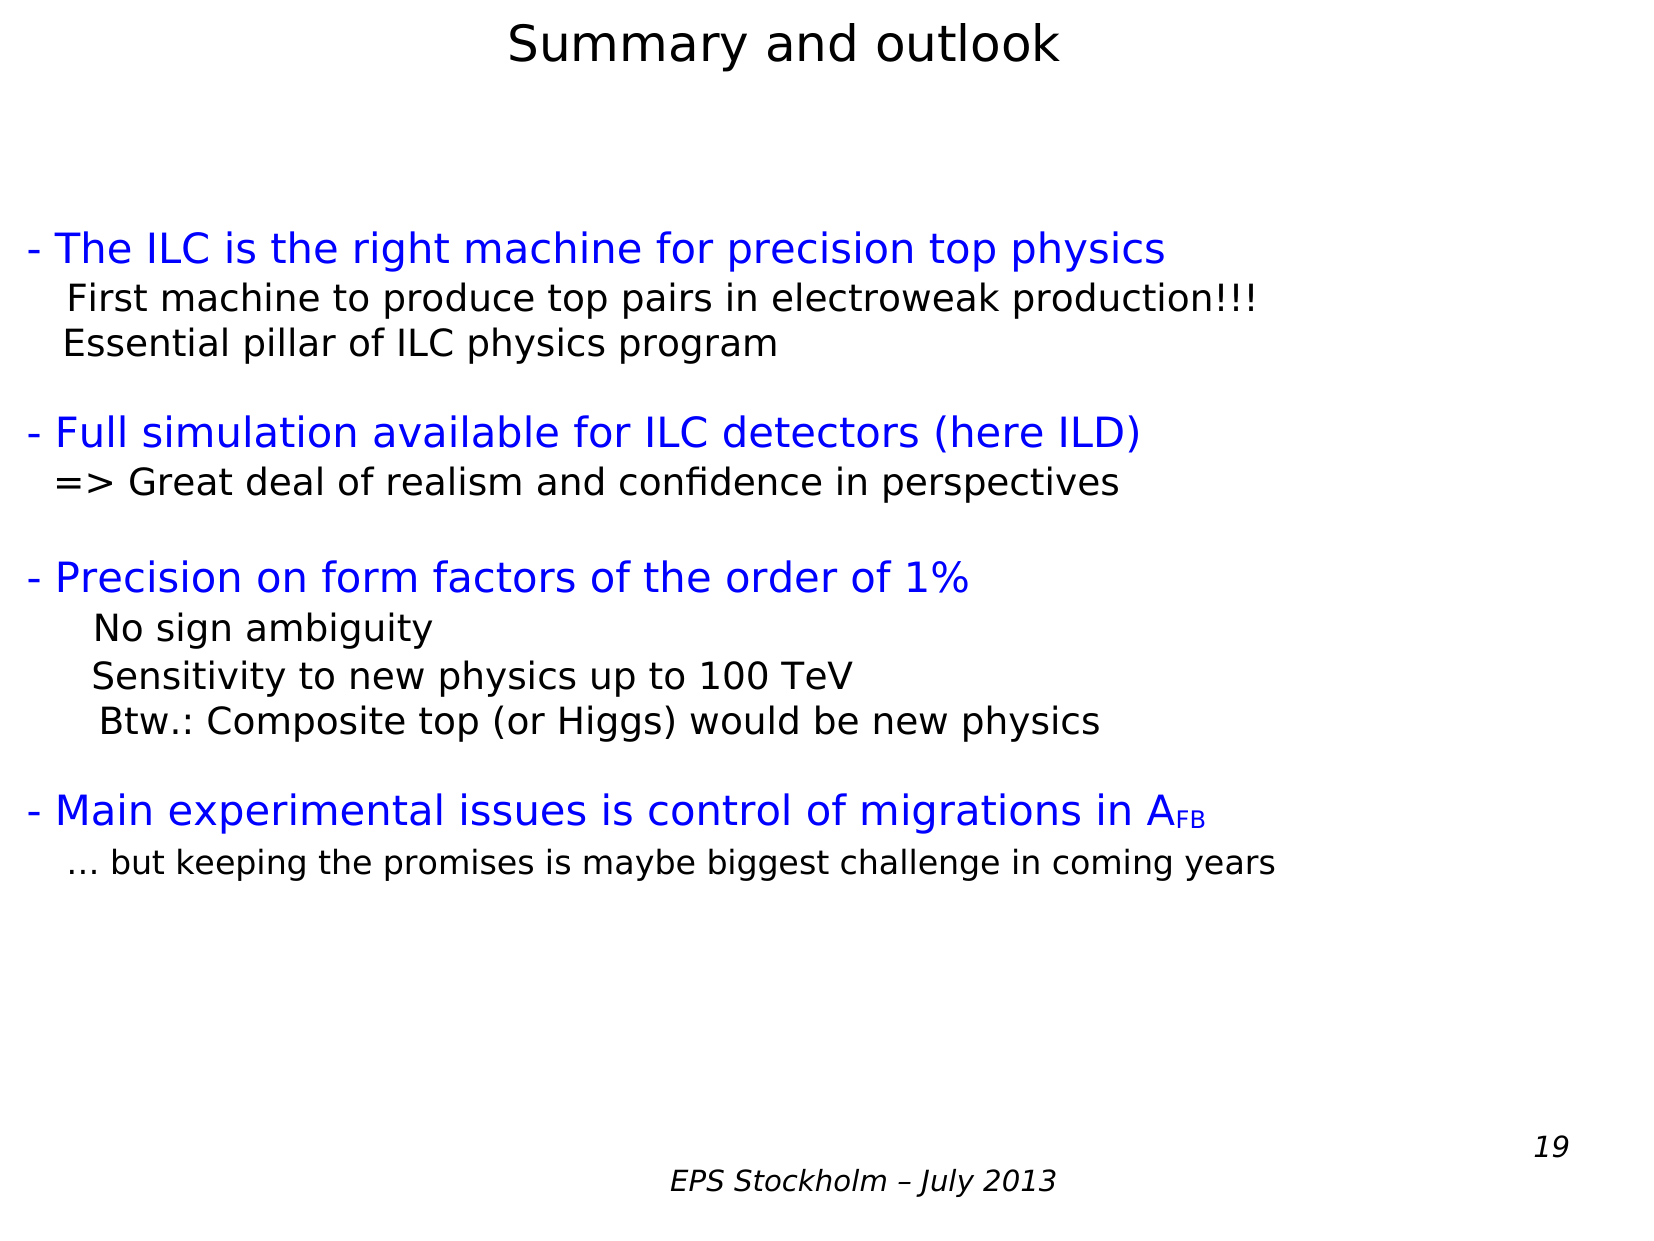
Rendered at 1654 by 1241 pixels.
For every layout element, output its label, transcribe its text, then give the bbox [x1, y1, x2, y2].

text_box - The ILC is the right machine for precision top physics First machine to produce top pairs in electroweak production!!! Essential pillar of ILC physics program - Full simulation available for ILC detectors (here ILD) => Great deal of realism and confidence in perspectives - Precision on form factors of the order of 1% No sign ambiguity Sensitivity to new physics up to 100 TeV Btw.: Composite top (or Higgs) would be new physics - Main experimental issues is control of migrations in AFB … but keeping the promises is maybe biggest challenge in coming years [11, 217, 1654, 1109]
text_box Summary and outlook [492, 7, 1076, 81]
